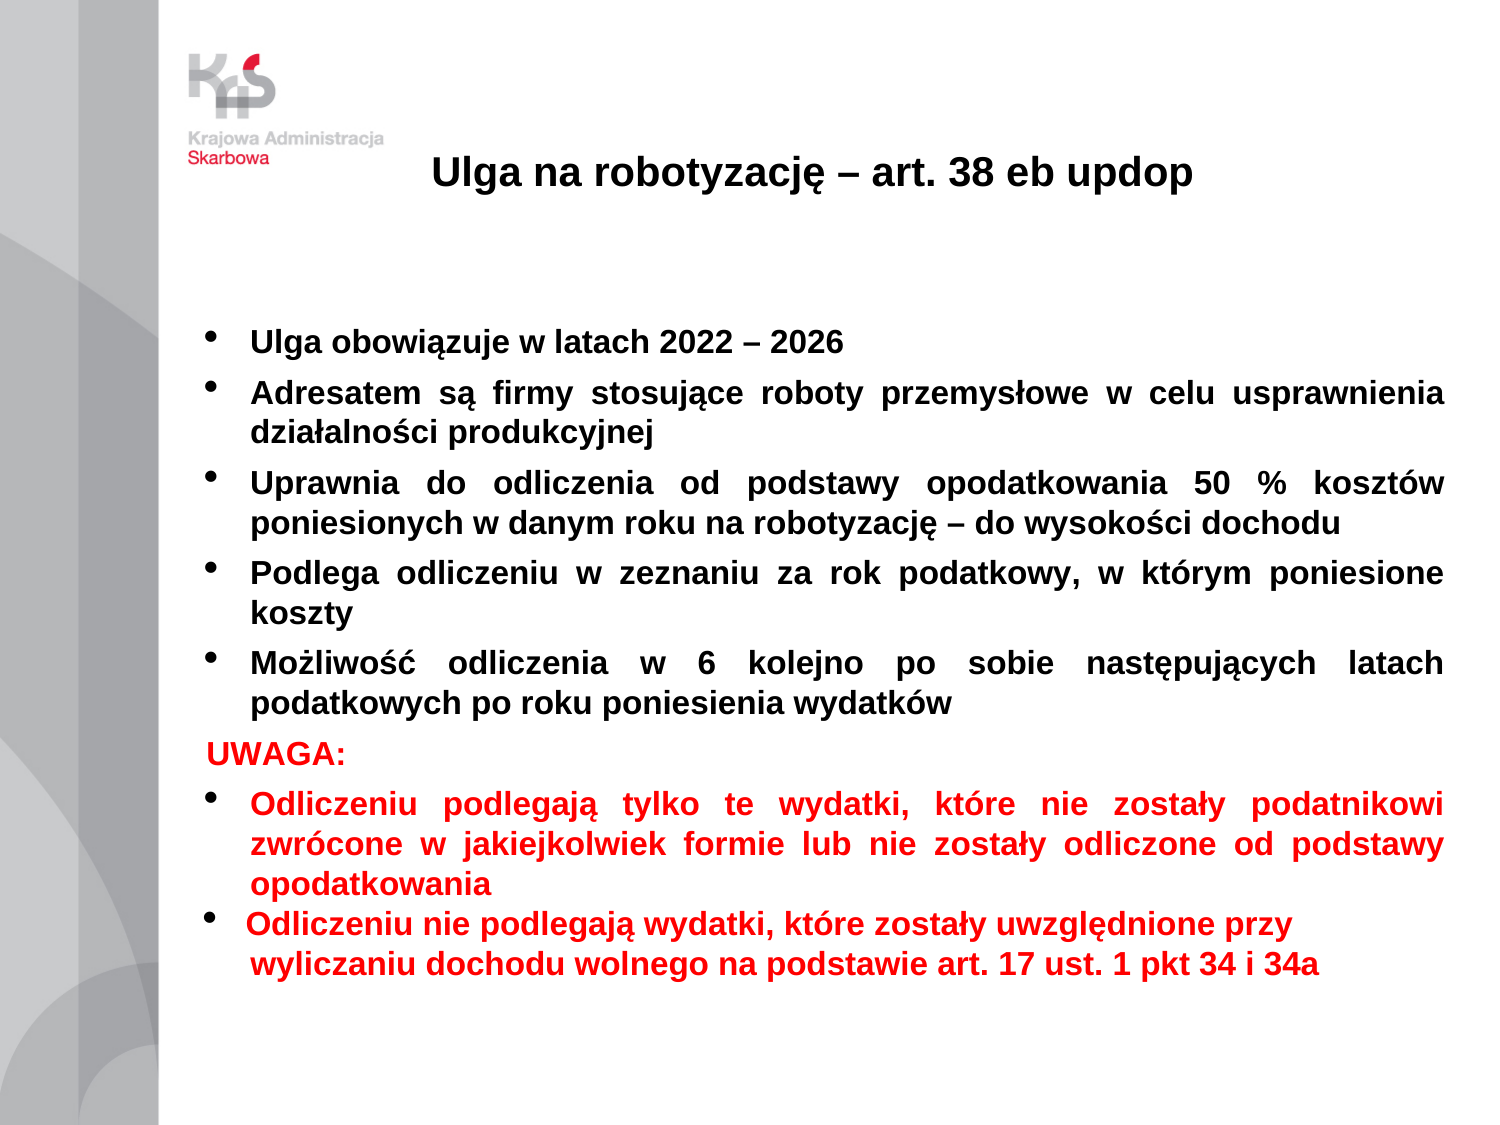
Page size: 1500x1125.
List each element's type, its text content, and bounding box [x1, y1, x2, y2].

text_box Ulga obowiązuje w latach 2022 – 2026 Adresatem są firmy stosujące roboty przemysłowe w celu usprawnienia działalności produkcyjnej Uprawnia do odliczenia od podstawy opodatkowania 50 % kosztów poniesionych w danym roku na robotyzację – do wysokości dochodu Podlega odliczeniu w zeznaniu za rok podatkowy, w którym poniesione koszty Możliwość odliczenia w 6 kolejno po sobie następujących latach podatkowych po roku poniesienia wydatków UWAGA: Odliczeniu podlegają tylko te wydatki, które nie zostały podatnikowi zwrócone w jakiejkolwiek formie lub nie zostały odliczone od podstawy opodatkowania Odliczeniu nie podlegają wydatki, które zostały uwzględnione przy wyliczaniu dochodu wolnego na podstawie art. 17 ust. 1 pkt 34 i 34a [189, 262, 1461, 1005]
picture [0, 0, 1500, 1125]
text_box Ulga na robotyzację – art. 38 eb updop [177, 137, 1449, 296]
